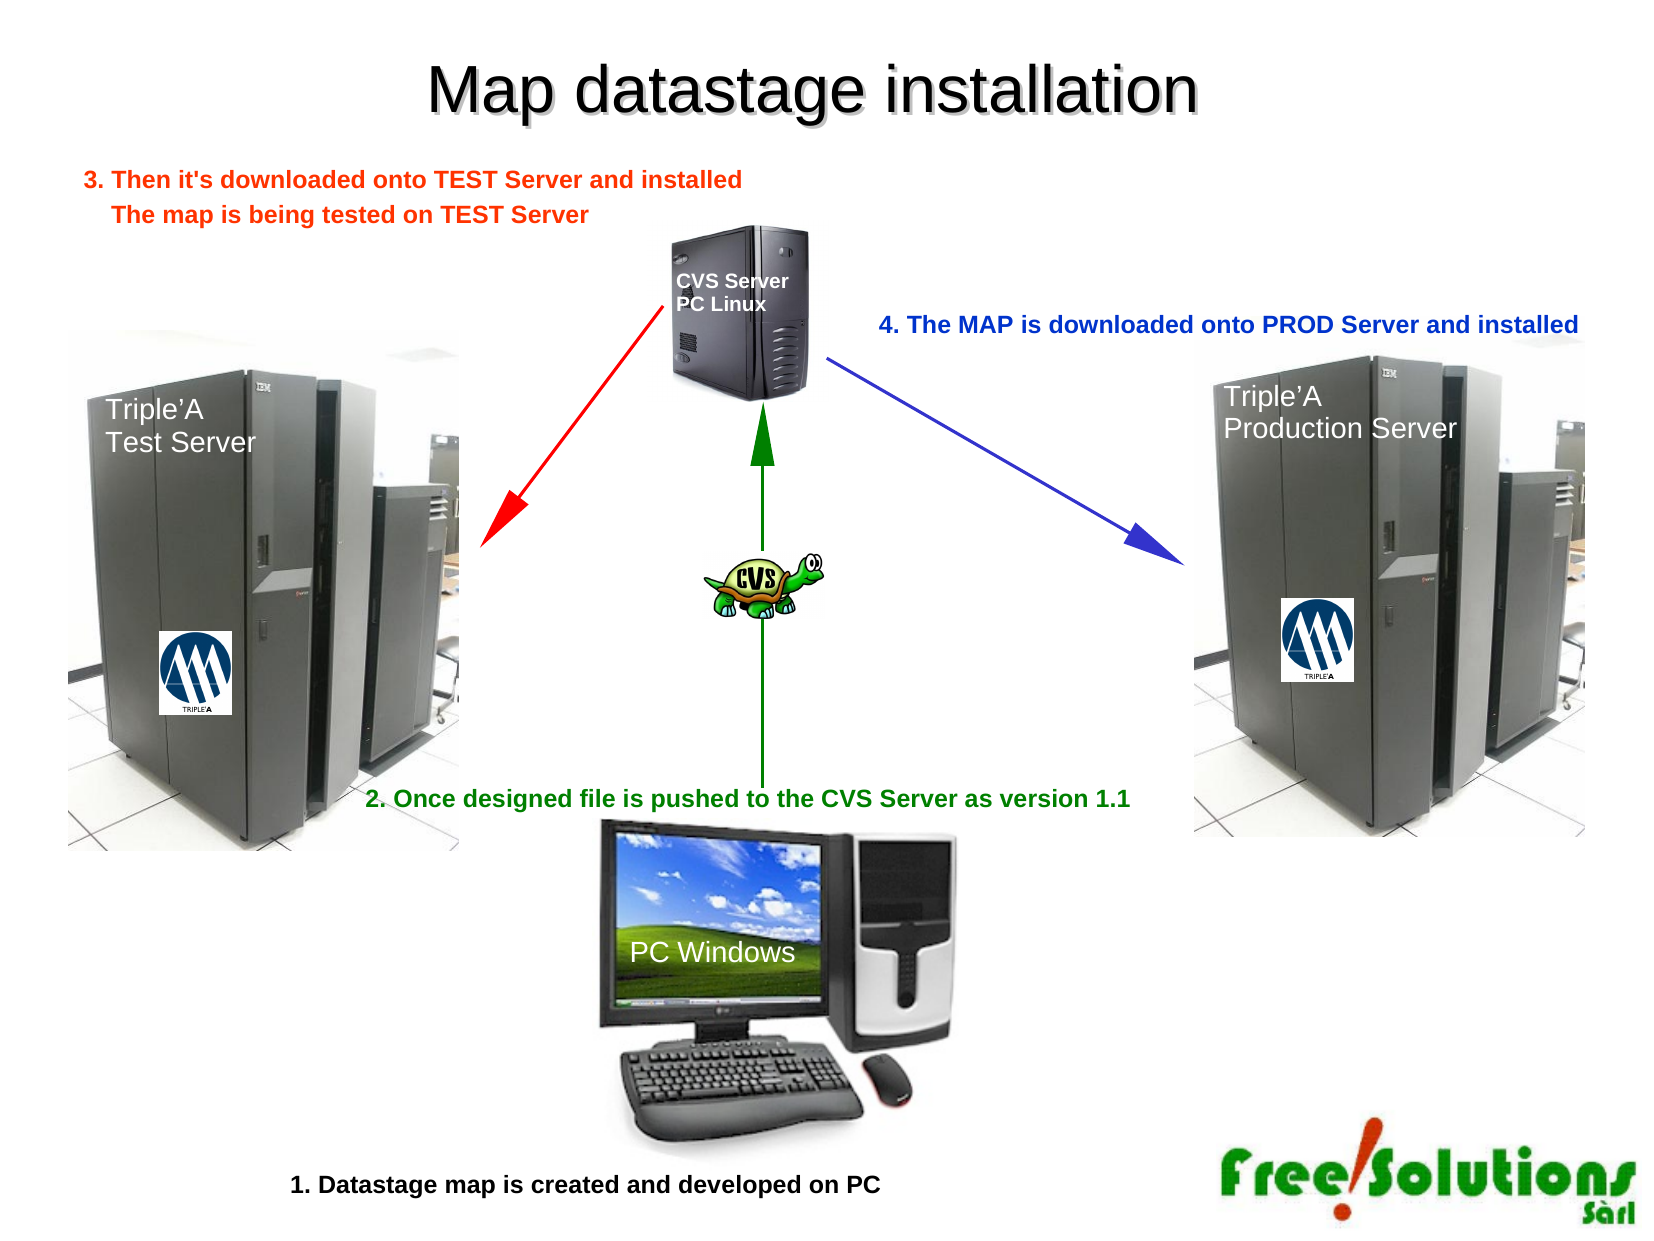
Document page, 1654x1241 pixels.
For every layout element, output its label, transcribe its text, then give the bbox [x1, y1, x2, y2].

picture [592, 821, 965, 1162]
text_box 4. The MAP is downloaded onto PROD Server and installed [864, 303, 1596, 347]
picture [1216, 1109, 1642, 1233]
picture [702, 551, 825, 619]
picture [68, 330, 459, 851]
text_box Map datastage installation [110, 27, 1516, 152]
picture [647, 220, 829, 323]
text_box 2. Once designed file is pushed to the CVS Server as version 1.1 [350, 776, 1298, 821]
text_box Triple’A Test Server [90, 385, 380, 467]
text_box PC Windows [614, 928, 863, 977]
text_box 3. Then it's downloaded onto TEST Server and installed [68, 158, 841, 200]
picture [647, 313, 829, 402]
text_box CVS Server PC Linux [661, 261, 841, 324]
picture [1194, 347, 1585, 837]
text_box Triple’A Production Server [1208, 371, 1553, 453]
text_box 1. Datastage map is created and developed on PC [275, 1162, 965, 1207]
text_box The map is being tested on TEST Server [96, 192, 689, 249]
